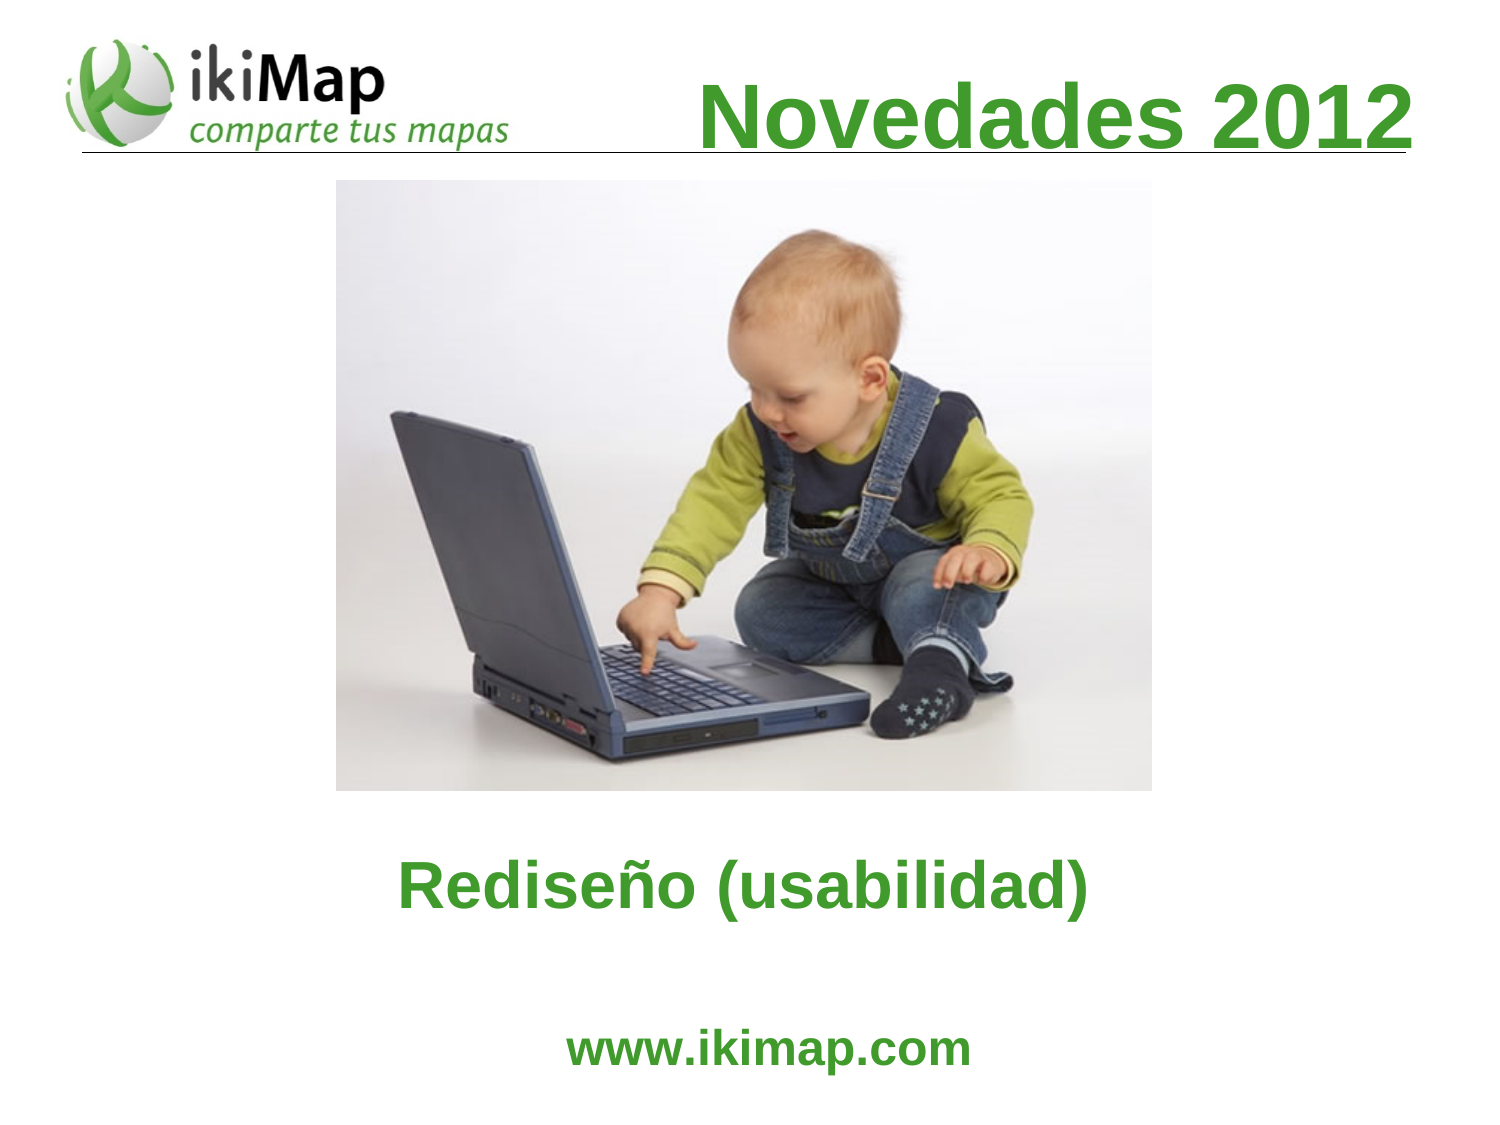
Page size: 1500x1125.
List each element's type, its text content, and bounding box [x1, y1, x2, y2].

text_box www.ikimap.com [551, 1007, 988, 1084]
text_box Novedades 2012 [683, 49, 1432, 175]
text_box Rediseño (usabilidad) [63, 834, 1425, 930]
picture [58, 35, 526, 152]
picture [336, 180, 1152, 791]
